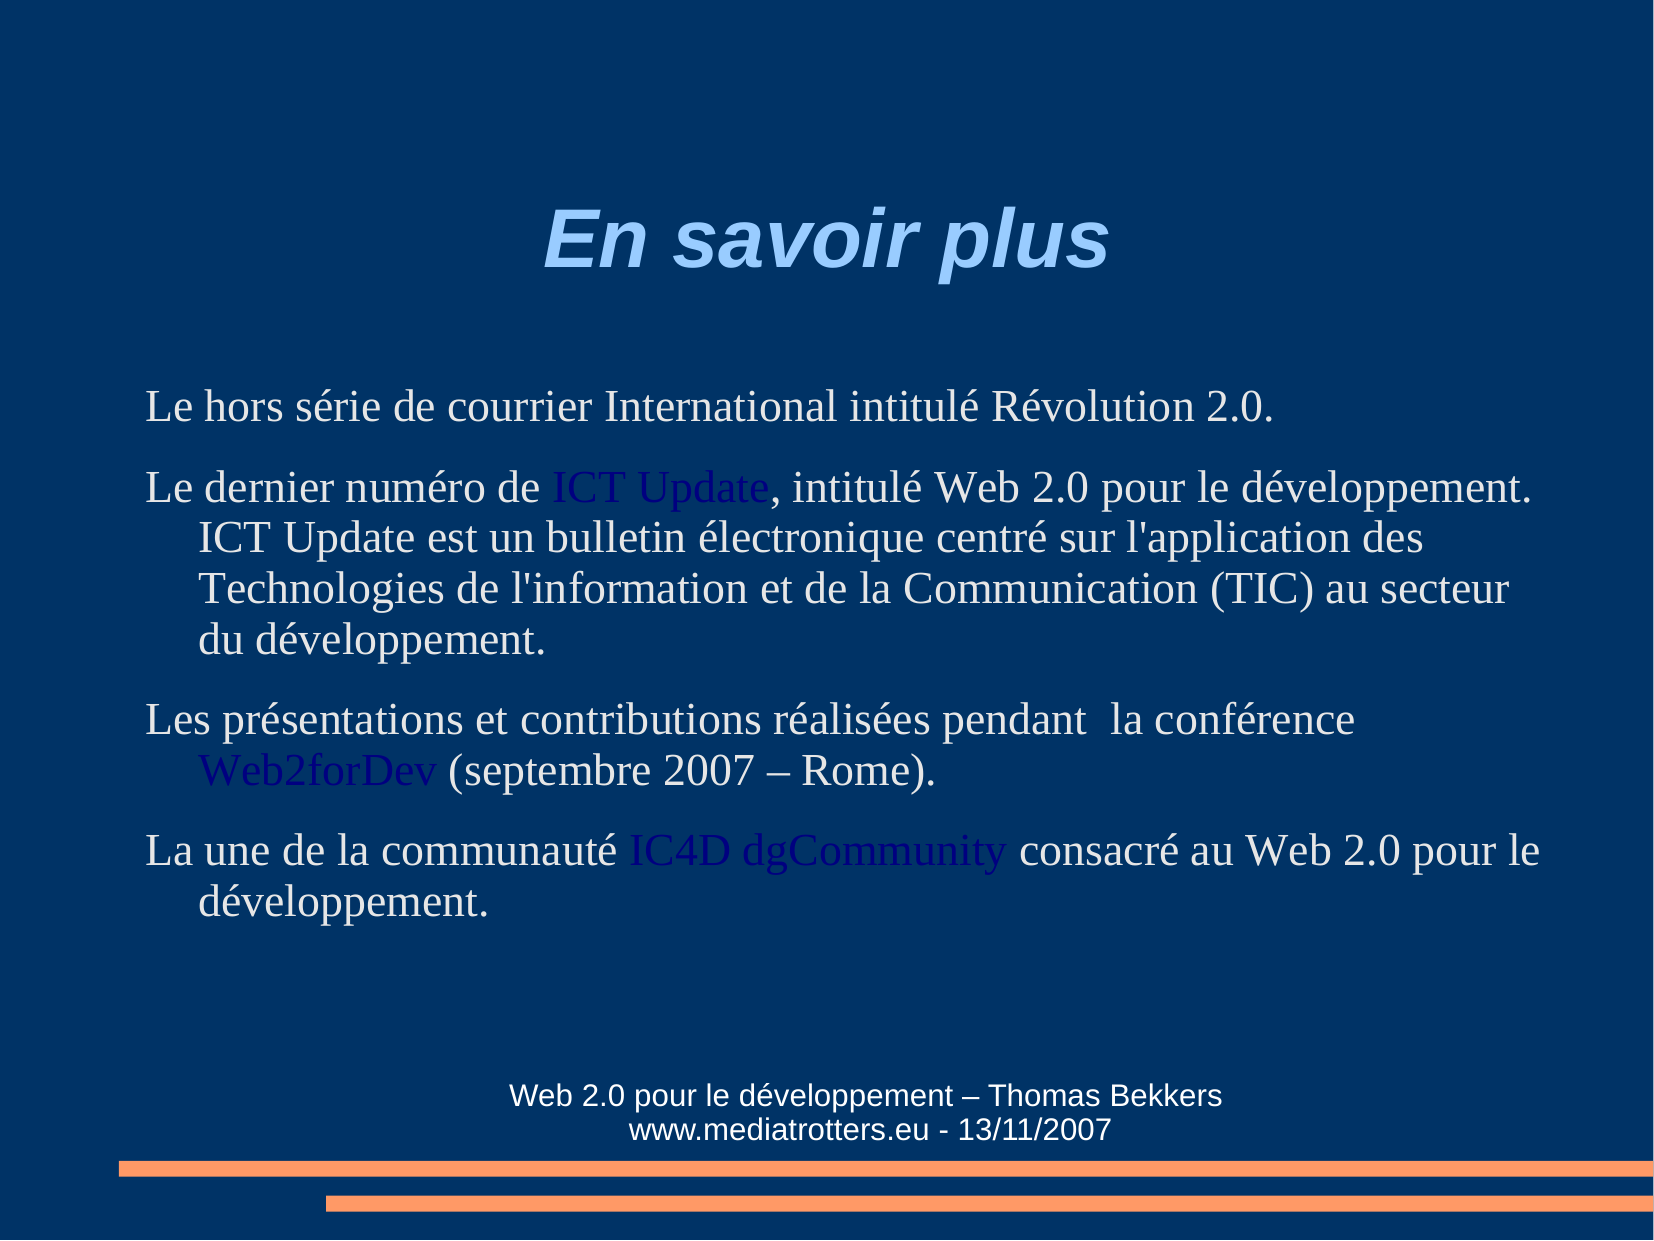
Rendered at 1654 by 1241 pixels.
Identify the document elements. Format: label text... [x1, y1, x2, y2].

title En savoir plus [121, 142, 1534, 335]
list Le hors série de courrier International intitulé Révolution 2.0. Le dernier numéro de ICT Update, intitulé Web 2.0 pour le développement. ICT Update est un bulletin électronique centré sur l'application des Technologies de l'information et de la Communication (TIC) au secteur du développement. Les présentations et contributions réalisées pendant la conférence Web2forDev (septembre 2007 – Rome). La une de la communauté IC4D dgCommunity consacré au Web 2.0 pour le développement. [127, 381, 1567, 951]
